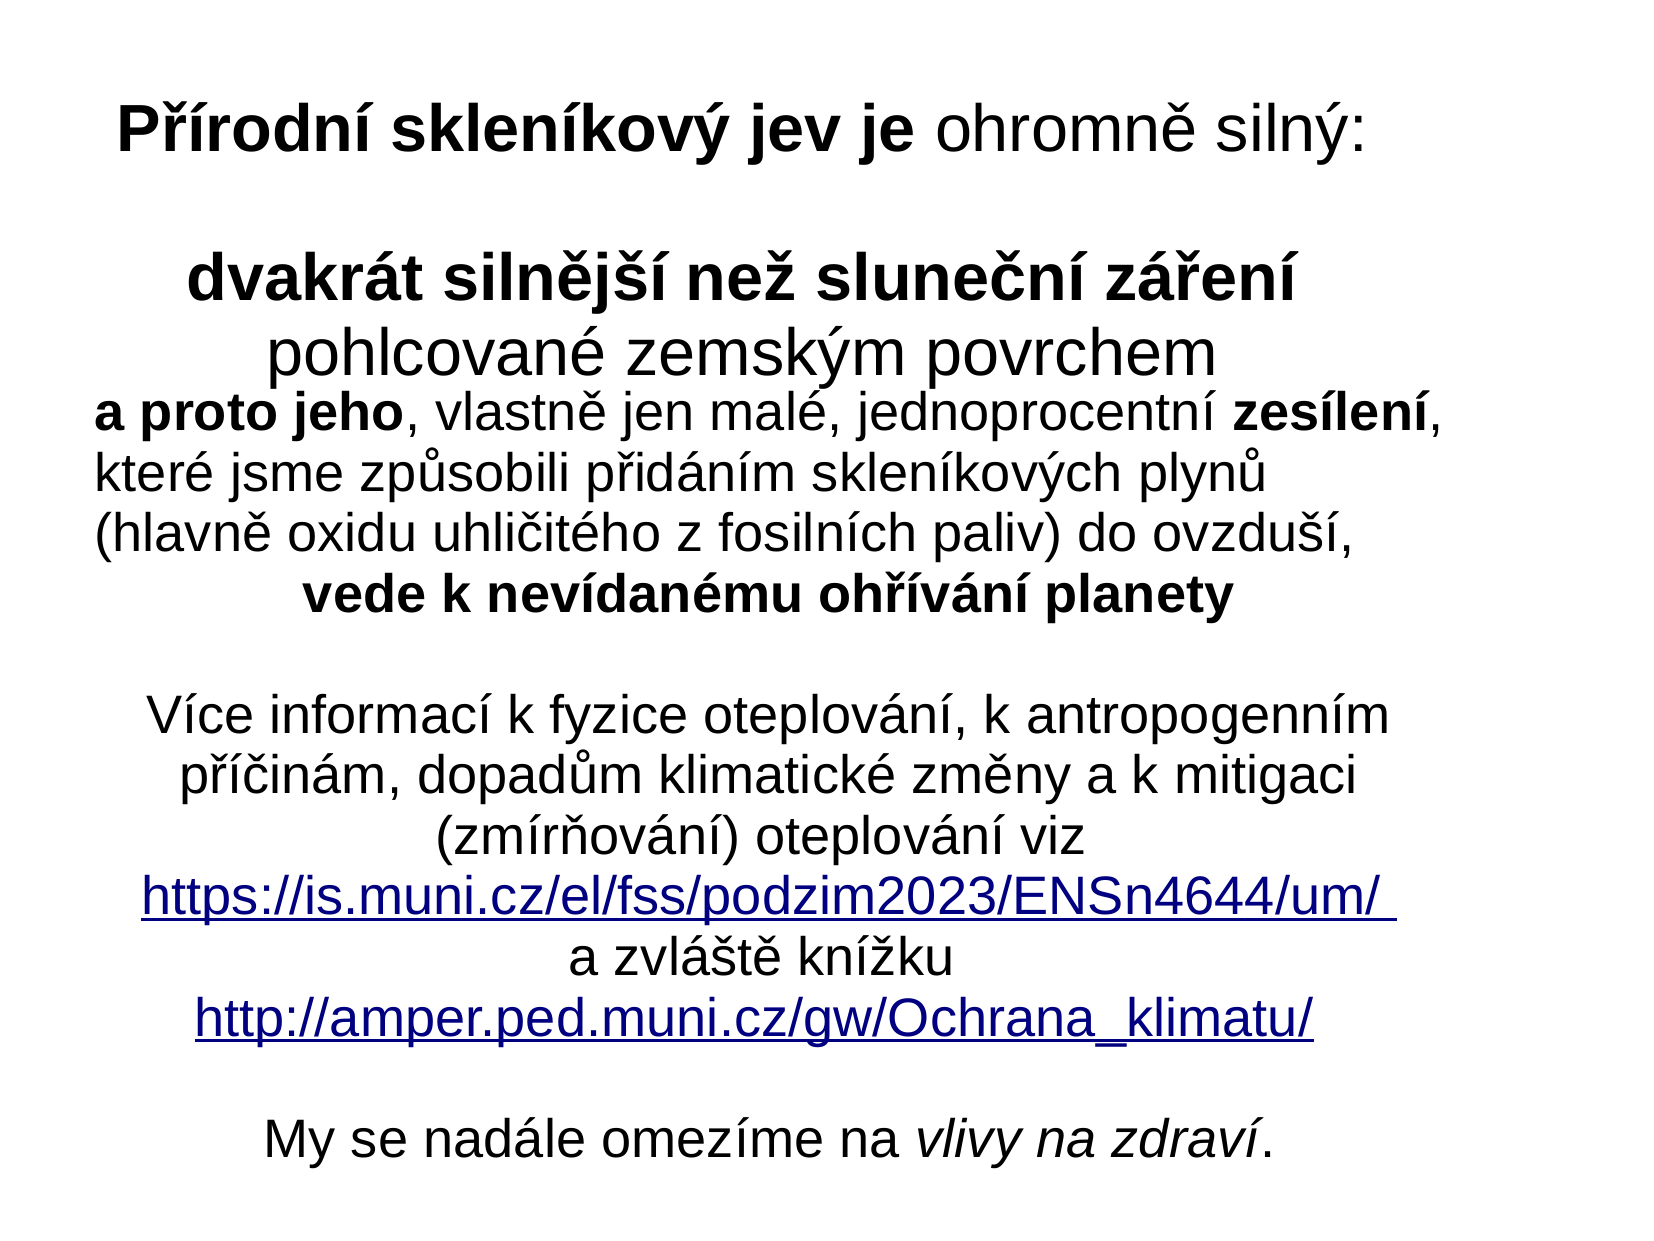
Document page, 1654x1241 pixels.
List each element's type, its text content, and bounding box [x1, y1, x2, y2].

subtitle a proto jeho, vlastně jen malé, jednoprocentní zesílení, které jsme způsobili přidáním skleníkových plynů (hlavně oxidu uhličitého z fosilních paliv) do ovzduší, vede k nevídanému ohřívání planety Více informací k fyzice oteplování, k antropogenním příčinám, dopadům klimatické změny a k mitigaci (zmírňování) oteplování viz https://is.muni.cz/el/fss/podzim2023/ENSn4644/um/ a zvláště knížku http://amper.ped.muni.cz/gw/Ochrana_klimatu/ My se nadále omezíme na vlivy na zdraví. [94, 381, 1445, 1230]
title Přírodní skleníkový jev je ohromně silný: dvakrát silnější než sluneční záření pohlcované zemským povrchem [67, 90, 1418, 390]
